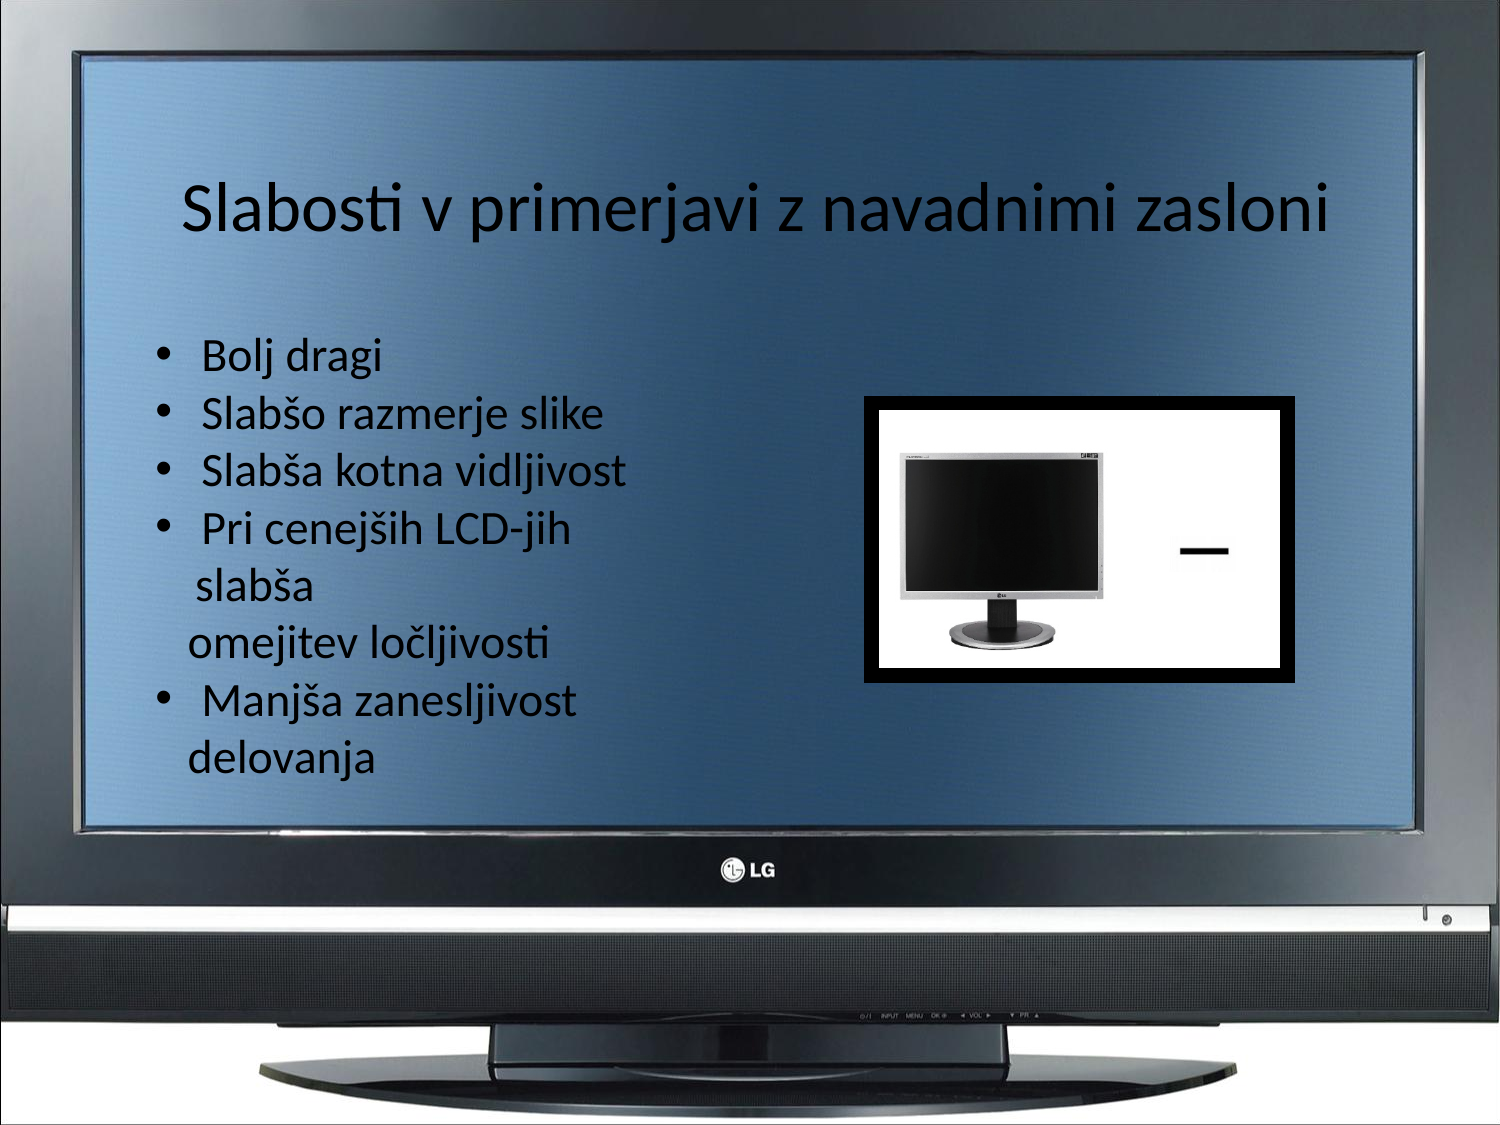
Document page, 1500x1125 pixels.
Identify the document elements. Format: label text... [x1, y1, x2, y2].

title Slabosti v primerjavi z navadnimi zasloni [82, 152, 1432, 340]
picture [0, 0, 1500, 1125]
text_box Bolj dragi Slabšo razmerje slike Slabša kotna vidljivost Pri cenejših LCD-jih slabša omejitev ločljivosti Manjša zanesljivost delovanja [140, 316, 750, 849]
